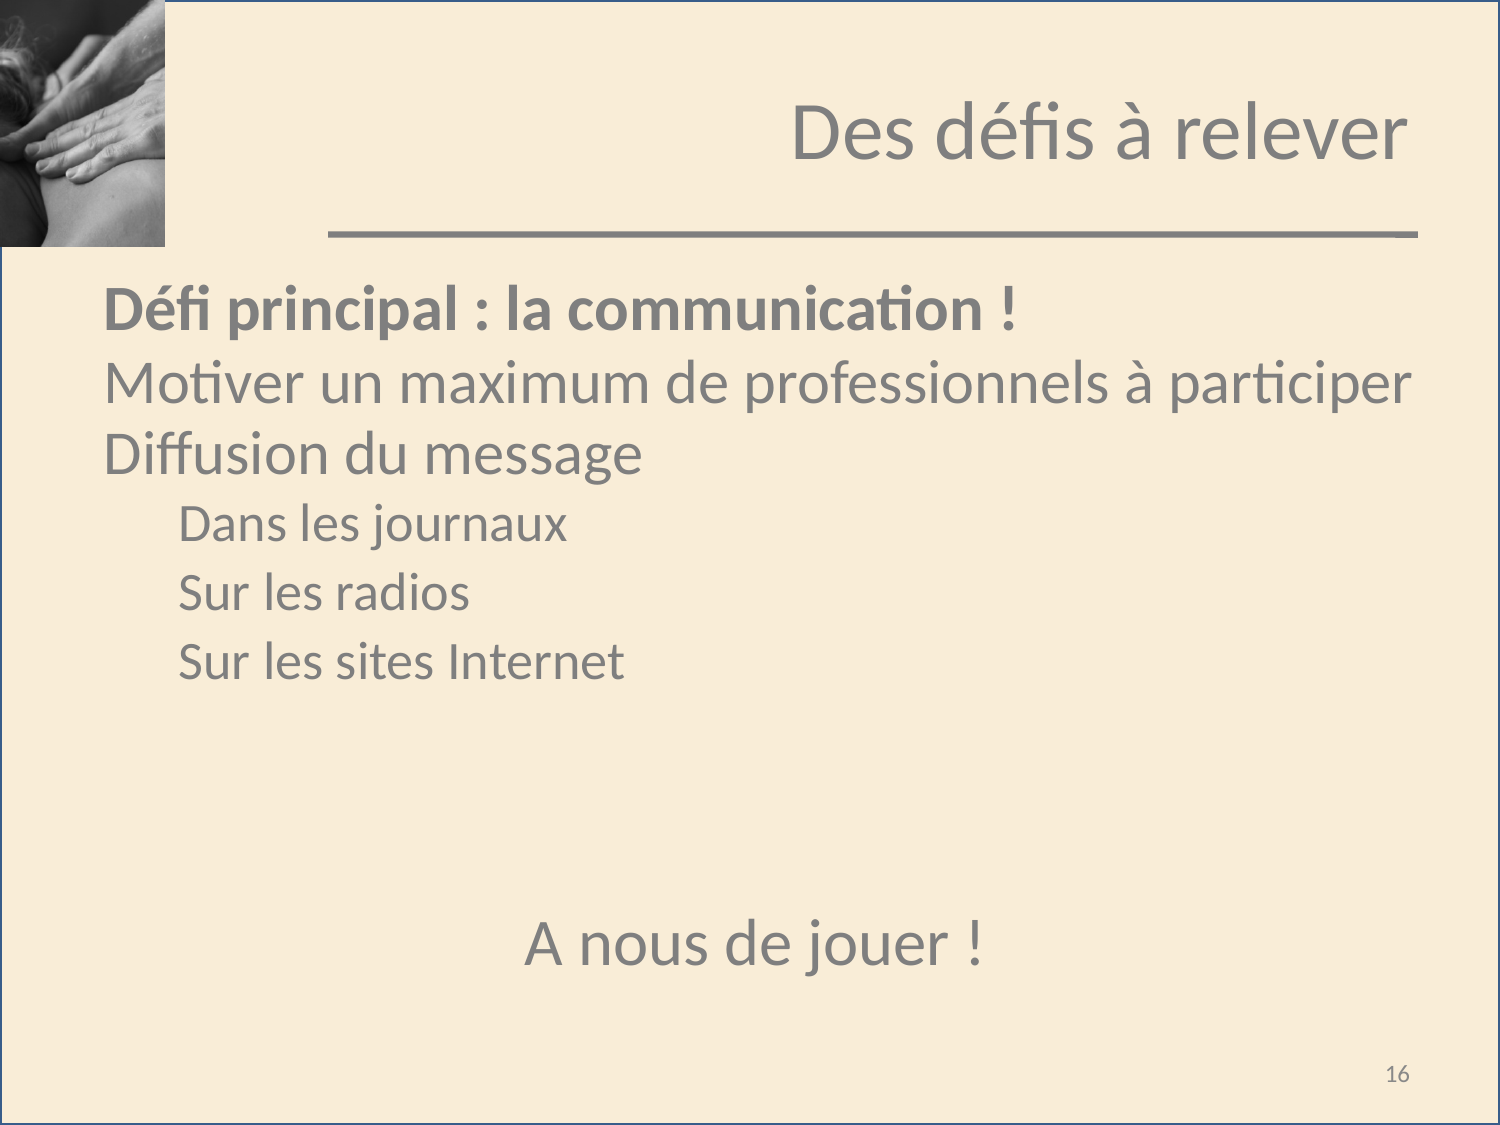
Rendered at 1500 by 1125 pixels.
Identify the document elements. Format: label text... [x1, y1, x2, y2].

text_box <numéro> [1074, 1042, 1426, 1103]
title Des défis à relever [75, 45, 1426, 233]
list Défi principal : la communication ! Motiver un maximum de professionnels à participer Diffusion du message Dans les journaux Sur les radios Sur les sites Internet [88, 276, 1439, 827]
text_box A nous de jouer ! [117, 890, 1395, 986]
picture [0, 0, 165, 247]
